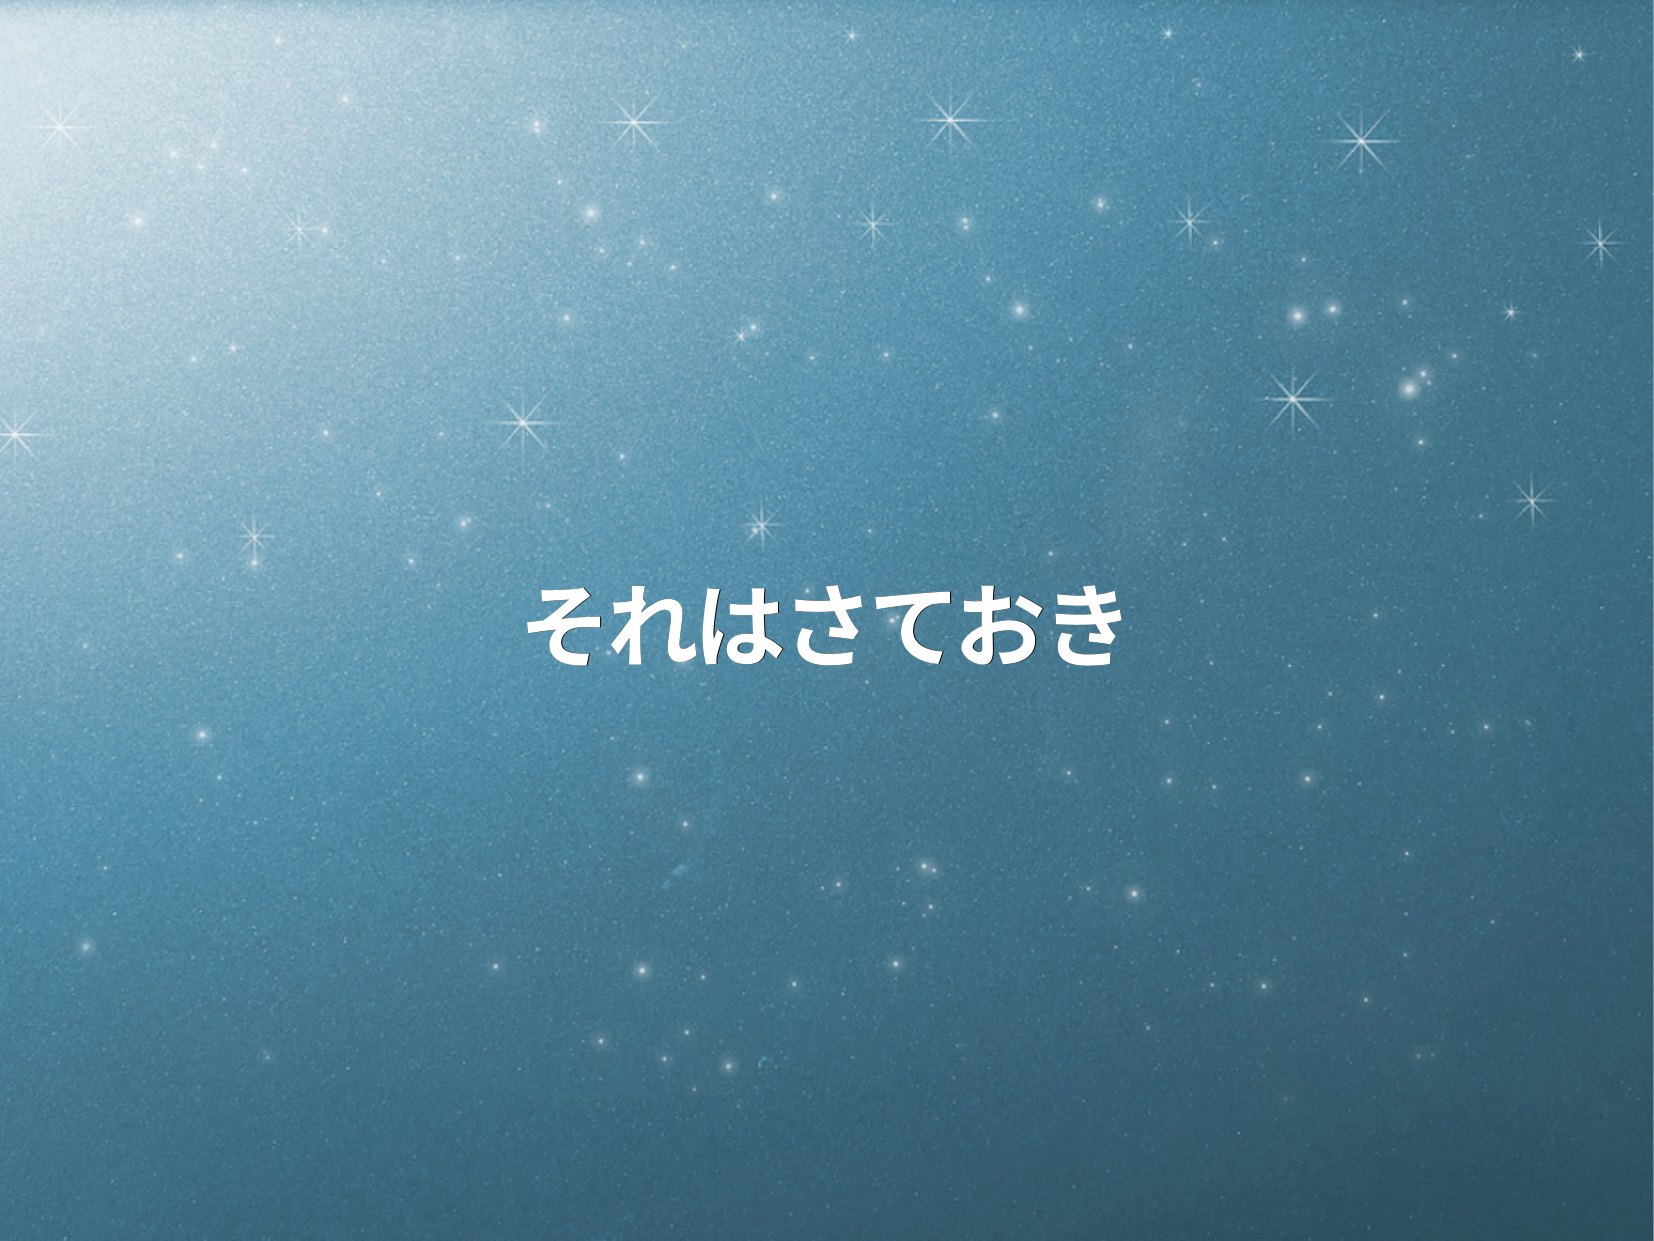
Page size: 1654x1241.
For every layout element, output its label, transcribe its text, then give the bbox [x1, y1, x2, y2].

title それはさておき [82, 516, 1571, 724]
picture [0, 0, 1654, 1241]
